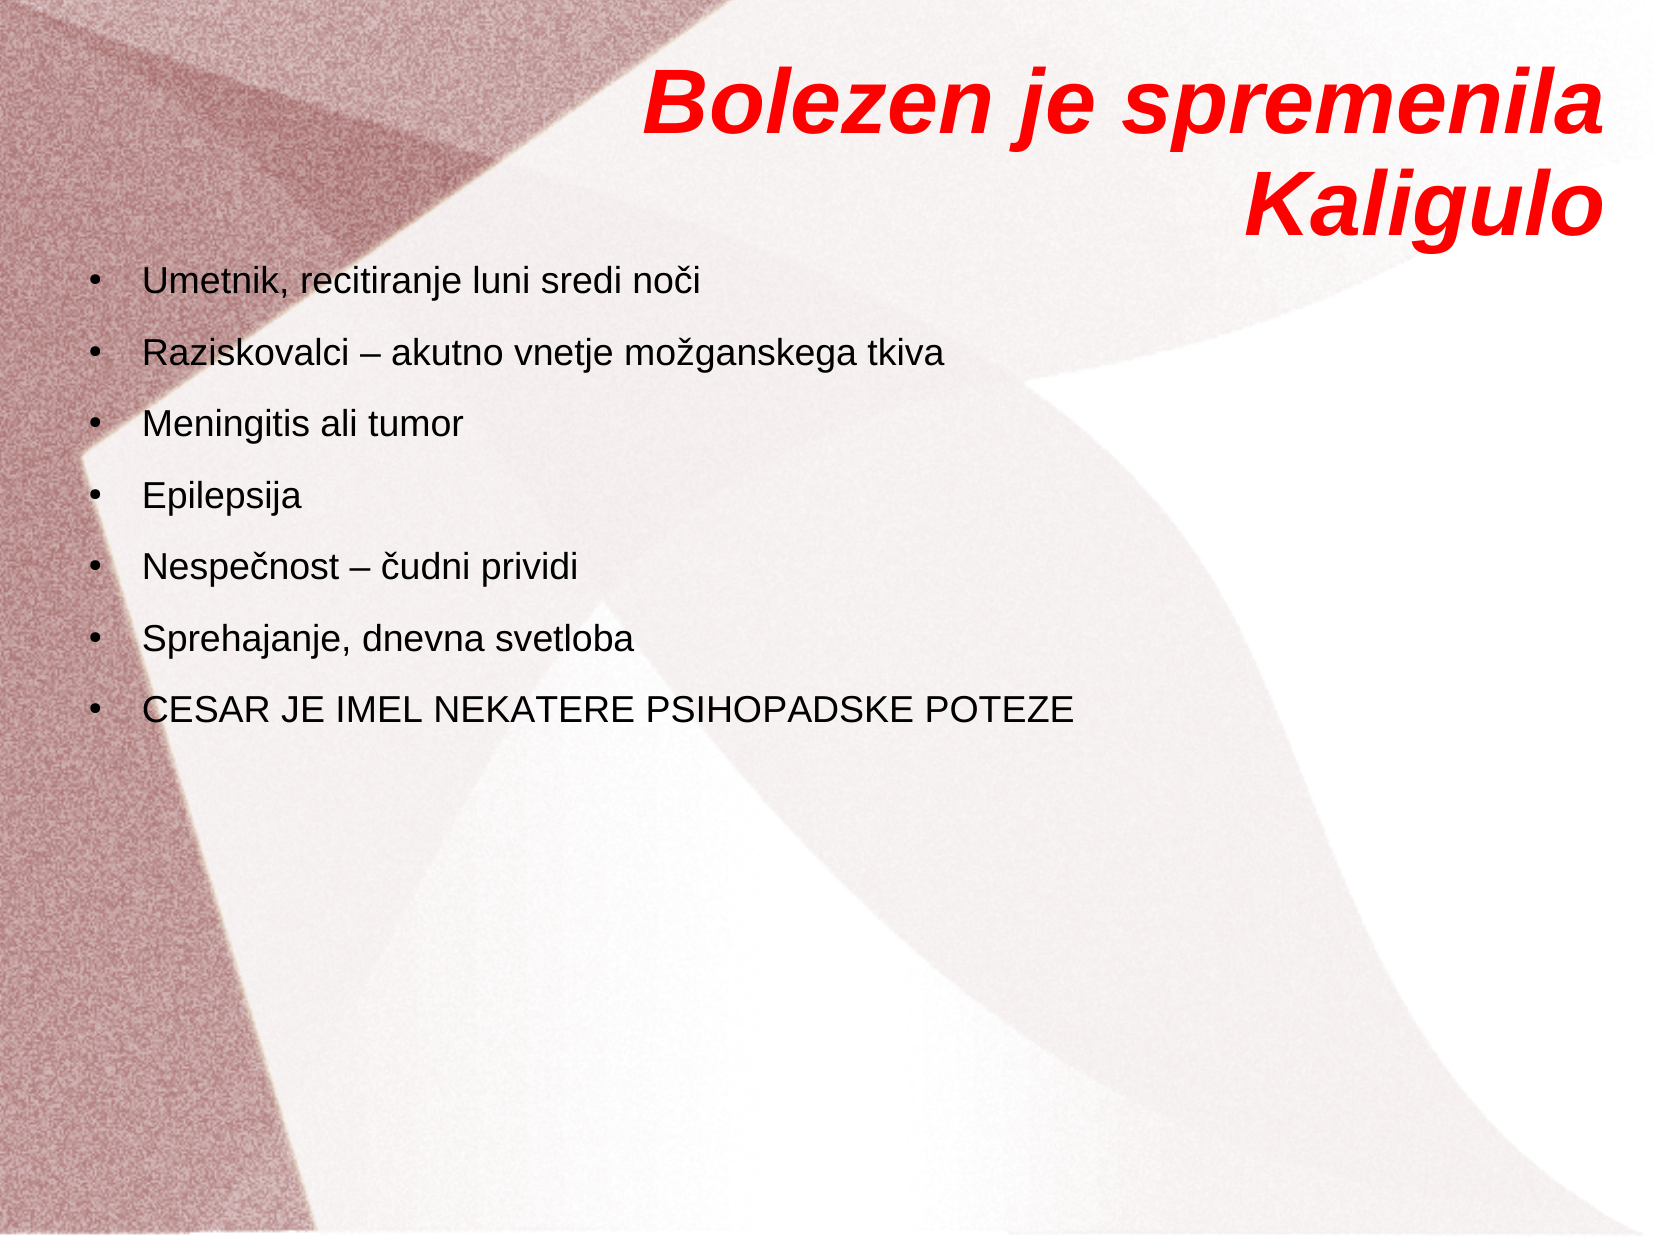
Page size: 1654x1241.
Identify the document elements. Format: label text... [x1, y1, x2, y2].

picture [0, 0, 1654, 1241]
list Umetnik, recitiranje luni sredi noči Raziskovalci – akutno vnetje možganskega tkiva Meningitis ali tumor Epilepsija Nespečnost – čudni prividi Sprehajanje, dnevna svetloba CESAR JE IMEL NEKATERE PSIHOPADSKE POTEZE [70, 259, 1347, 886]
title Bolezen je spremenila Kaligulo [596, 49, 1607, 257]
